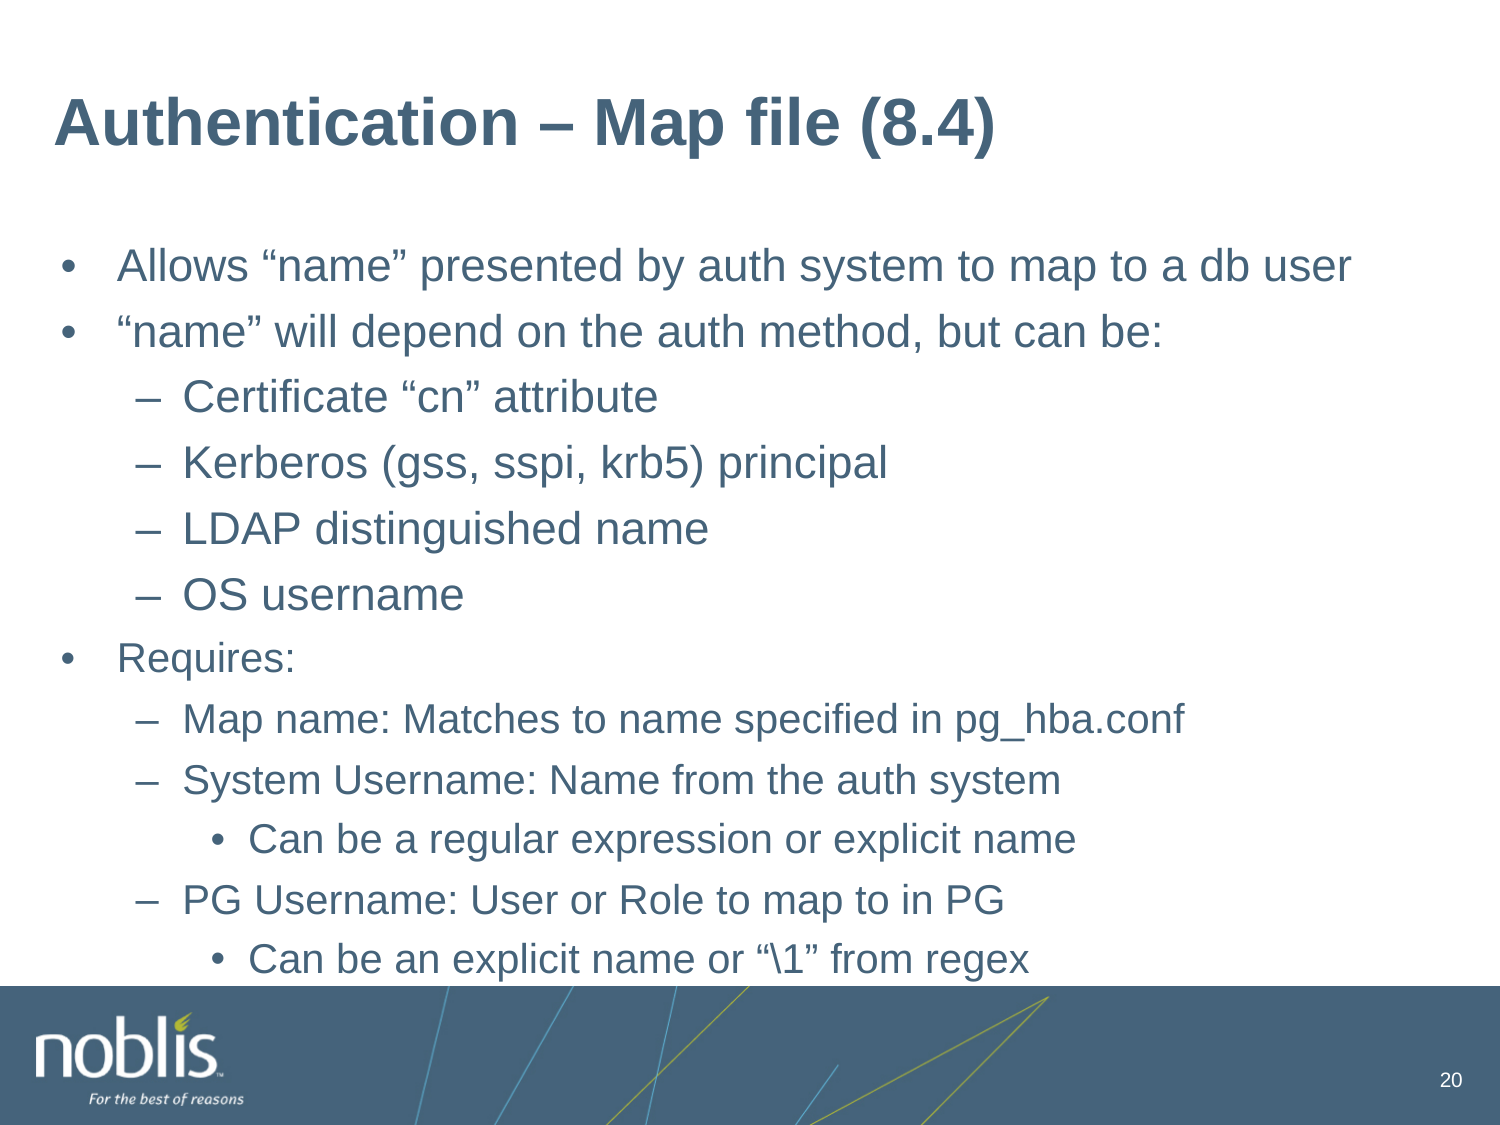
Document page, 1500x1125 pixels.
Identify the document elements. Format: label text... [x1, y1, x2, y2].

title Authentication – Map file (8.4) [53, 38, 1438, 211]
picture [0, 986, 1500, 1125]
list Allows “name” presented by auth system to map to a db user “name” will depend on the auth method, but can be: Certificate “cn” attribute Kerberos (gss, sspi, krb5) principal LDAP distinguished name OS username Requires: Map name: Matches to name specified in pg_hba.conf System Username: Name from the auth system Can be a regular expression or explicit name PG Username: User or Role to map to in PG Can be an explicit name or “\1” from regex [60, 239, 1437, 982]
